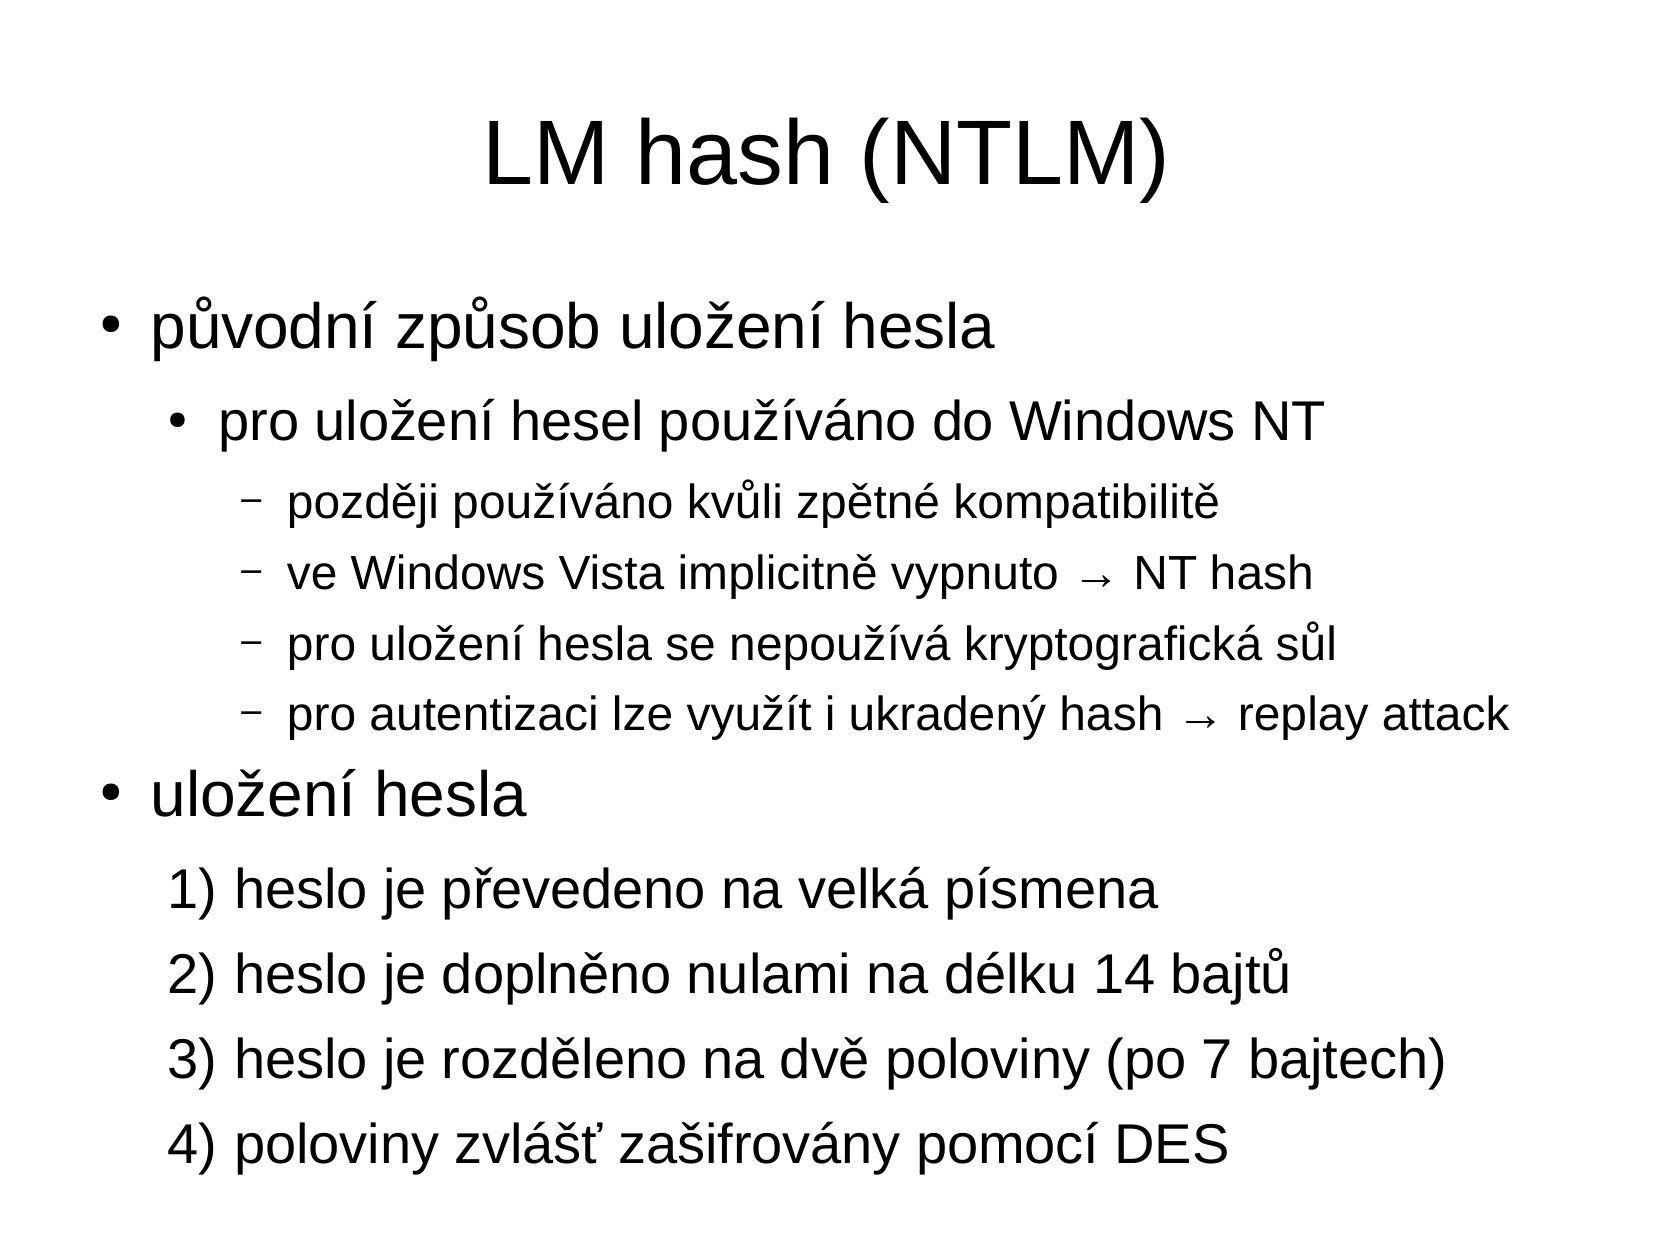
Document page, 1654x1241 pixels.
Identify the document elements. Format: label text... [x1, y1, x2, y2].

list původní způsob uložení hesla pro uložení hesel používáno do Windows NT později používáno kvůli zpětné kompatibilitě ve Windows Vista implicitně vypnuto → NT hash pro uložení hesla se nepoužívá kryptografická sůl pro autentizaci lze využít i ukradený hash → replay attack uložení hesla heslo je převedeno na velká písmena heslo je doplněno nulami na délku 14 bajtů heslo je rozděleno na dvě poloviny (po 7 bajtech) poloviny zvlášť zašifrovány pomocí DES [82, 290, 1571, 1193]
title LM hash (NTLM) [82, 49, 1571, 257]
